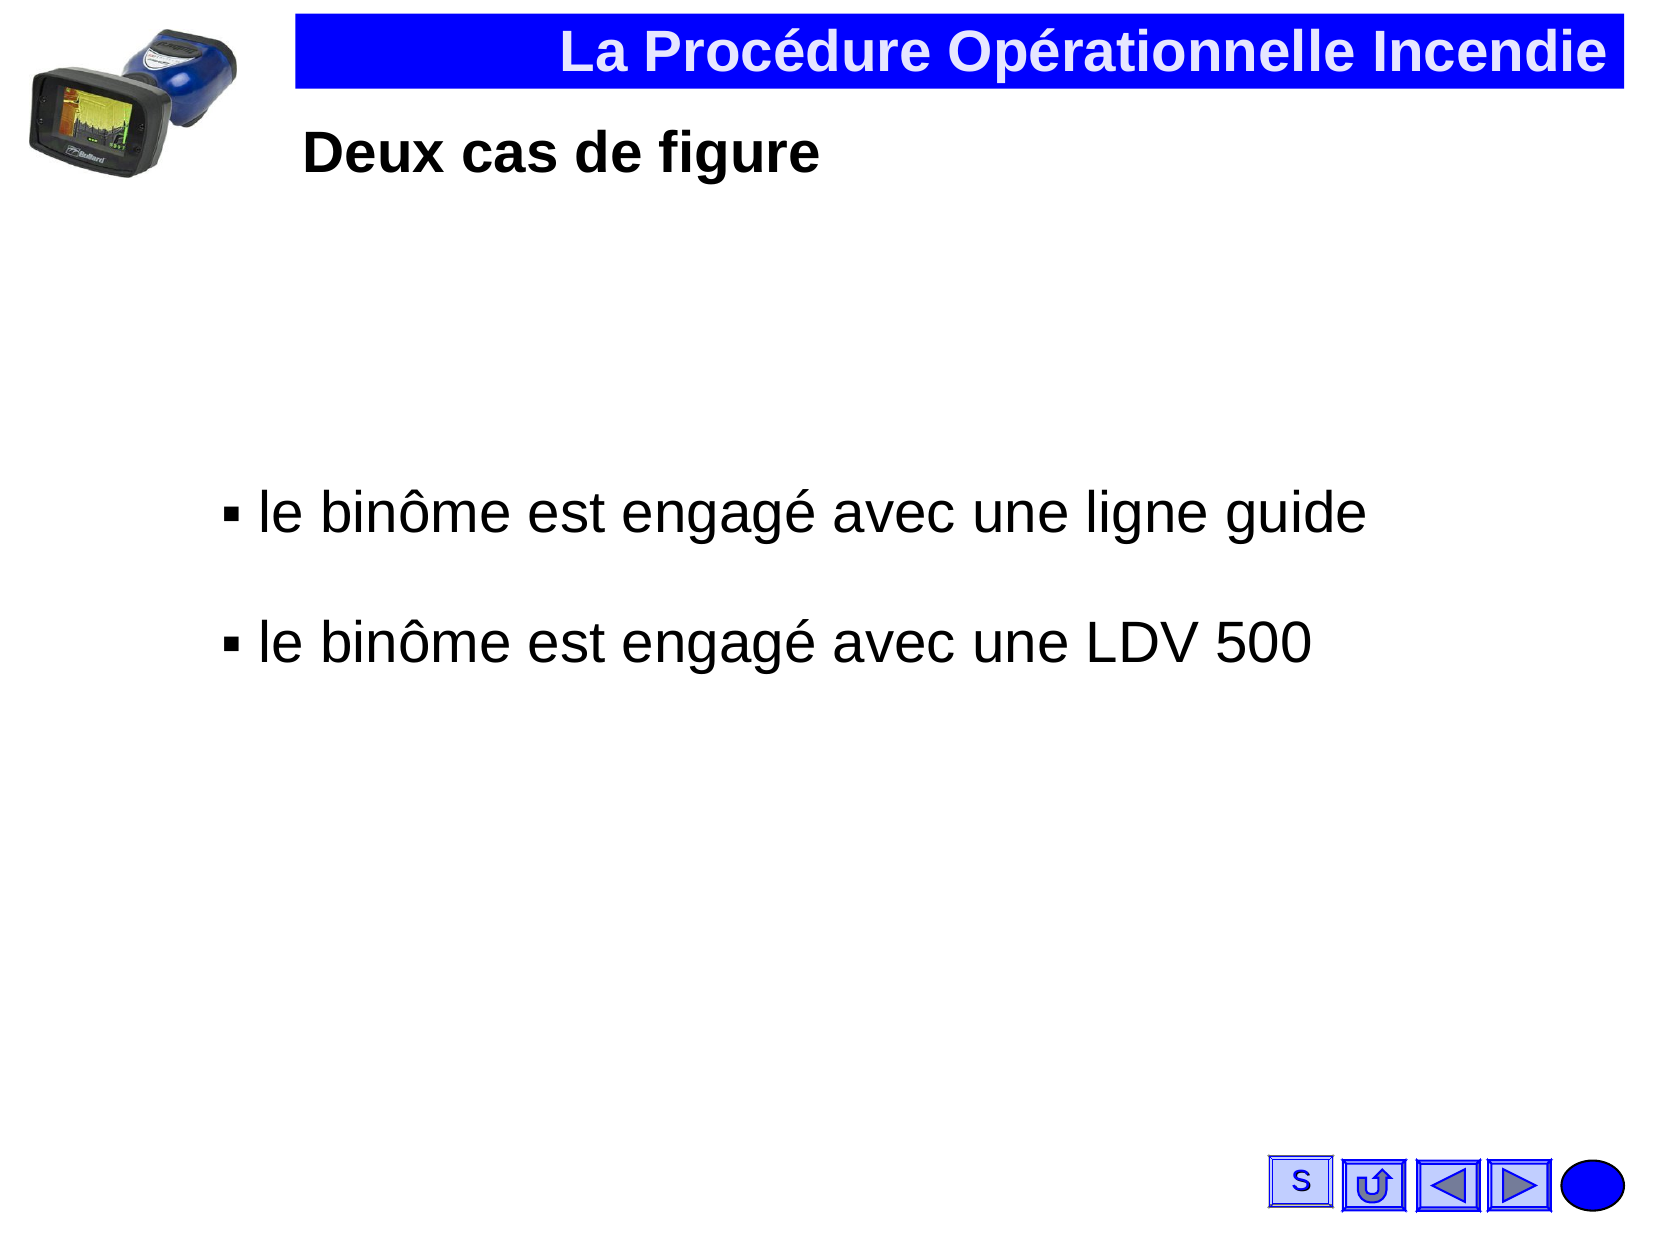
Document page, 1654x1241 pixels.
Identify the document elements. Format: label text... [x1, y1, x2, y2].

text_box ▪ le binôme est engagé avec une ligne guide ▪ le binôme est engagé avec une LDV 500 [206, 472, 1418, 711]
text_box [1561, 1160, 1625, 1211]
text_box La Procédure Opérationnelle Incendie [295, 13, 1625, 89]
picture [29, 29, 237, 178]
text_box Deux cas de figure [287, 112, 837, 193]
